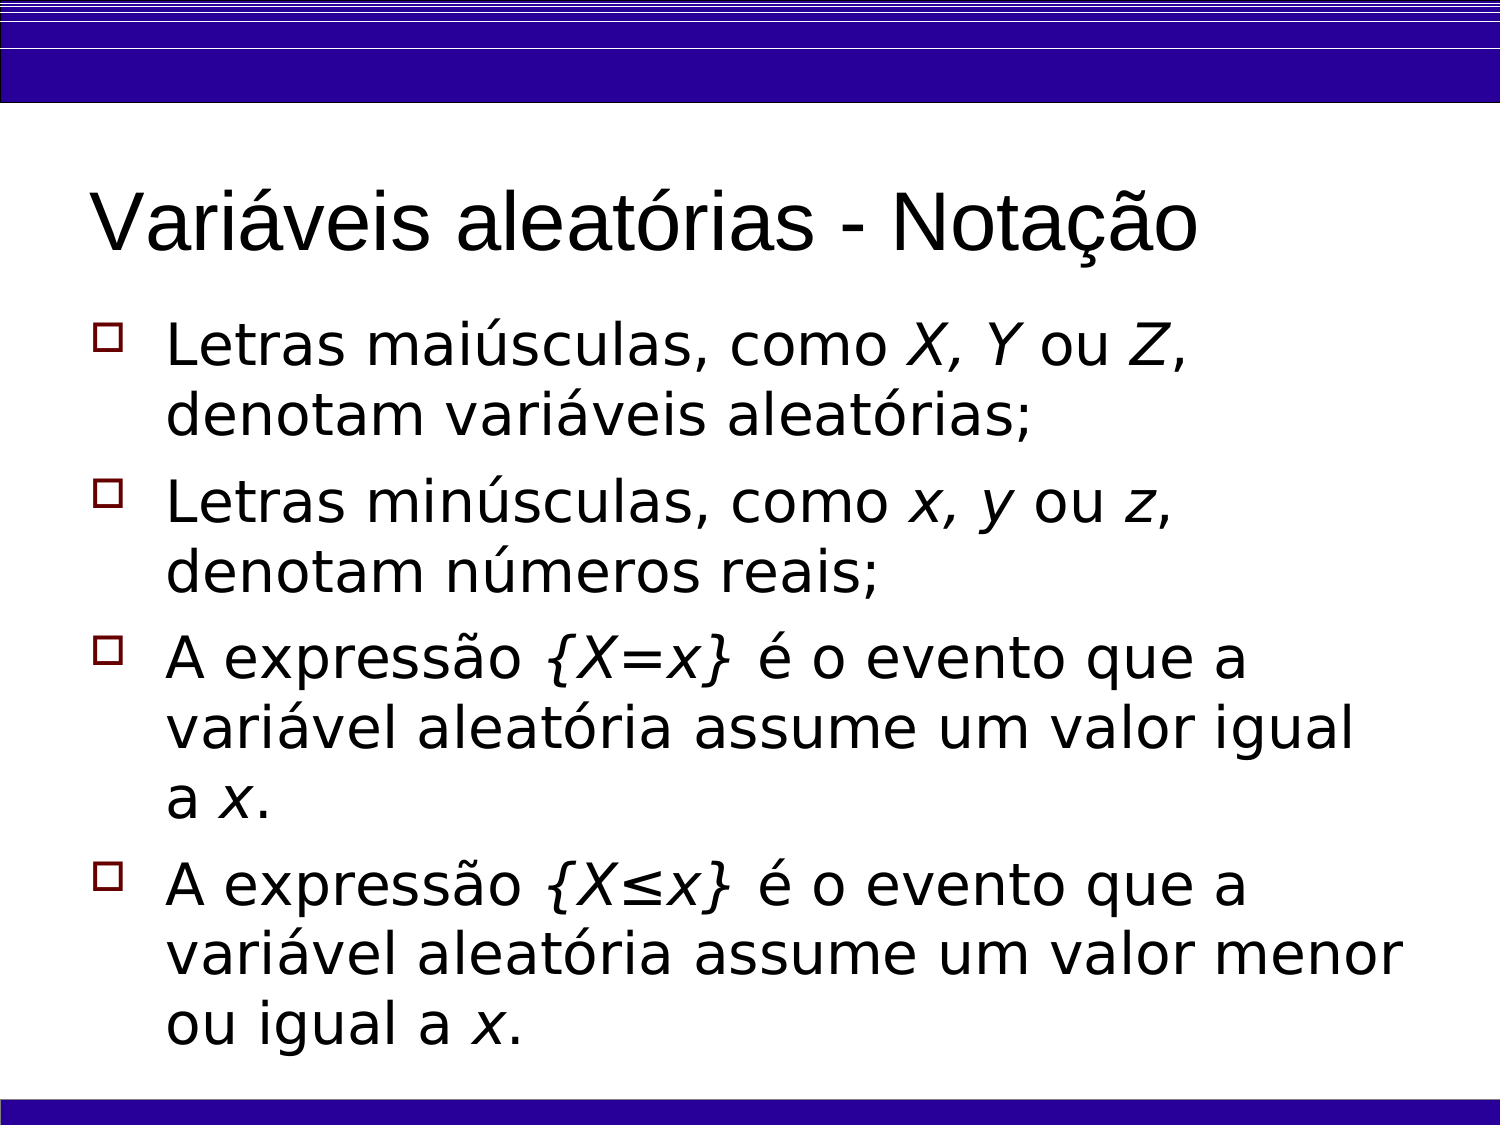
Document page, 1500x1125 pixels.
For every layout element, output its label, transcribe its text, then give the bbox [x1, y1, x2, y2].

list Letras maiúsculas, como X, Y ou Z, denotam variáveis aleatórias; Letras minúsculas, como x, y ou z, denotam números reais; A expressão {X=x} é o evento que a variável aleatória assume um valor igual a x. A expressão {X≤x} é o evento que a variável aleatória assume um valor menor ou igual a x. [75, 299, 1426, 1125]
title Variáveis aleatórias - Notação [75, 87, 1426, 275]
